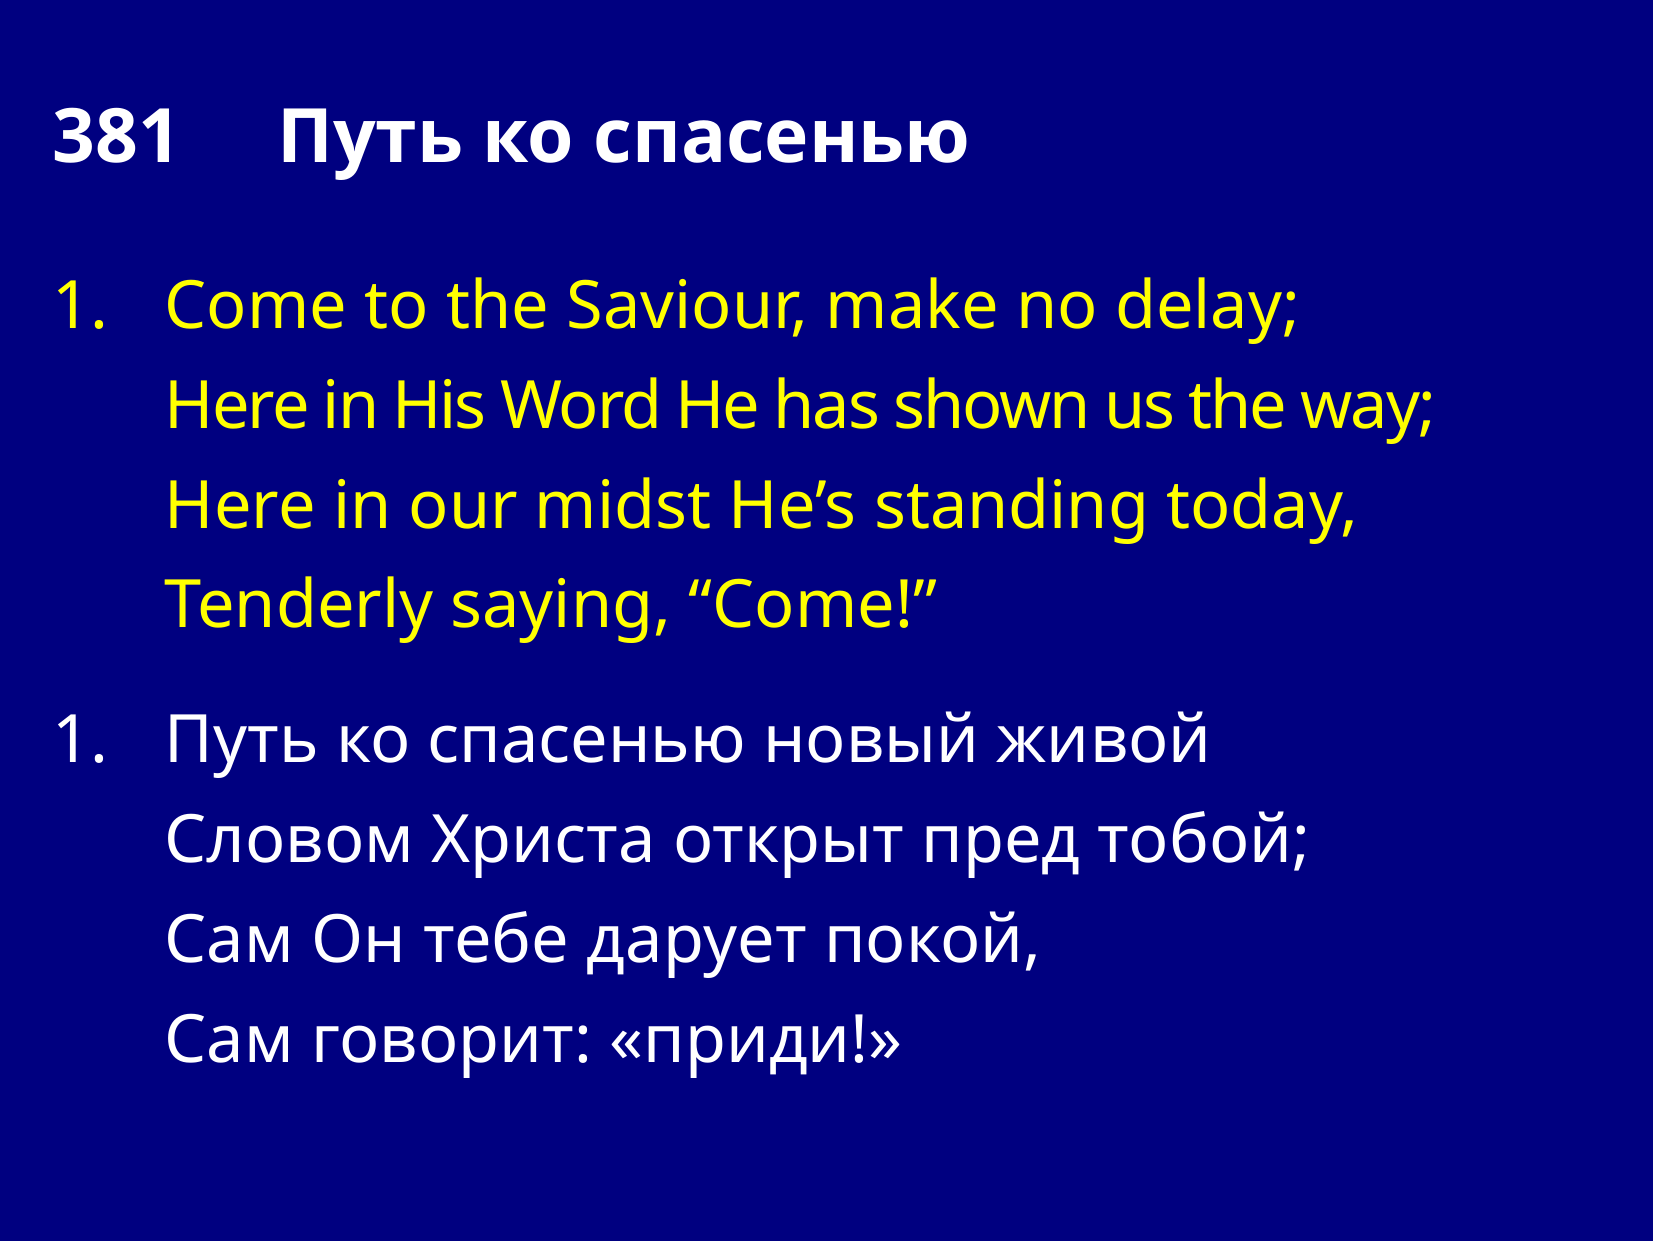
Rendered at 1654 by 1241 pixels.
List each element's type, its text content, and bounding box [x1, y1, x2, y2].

text_box 1. Come to the Saviour, make no delay; Here in His Word He has shown us the way; Here in our midst He’s standing today, Tenderly saying, “Come!” [37, 150, 1653, 638]
text_box 381 Путь ко спасенью [37, 75, 1576, 188]
text_box 1. Путь ко спасенью новый живой Словом Христа открыт пред тобой; Сам Он тебе дарует покой, Сам говорит: «приди!» [37, 675, 1576, 1163]
